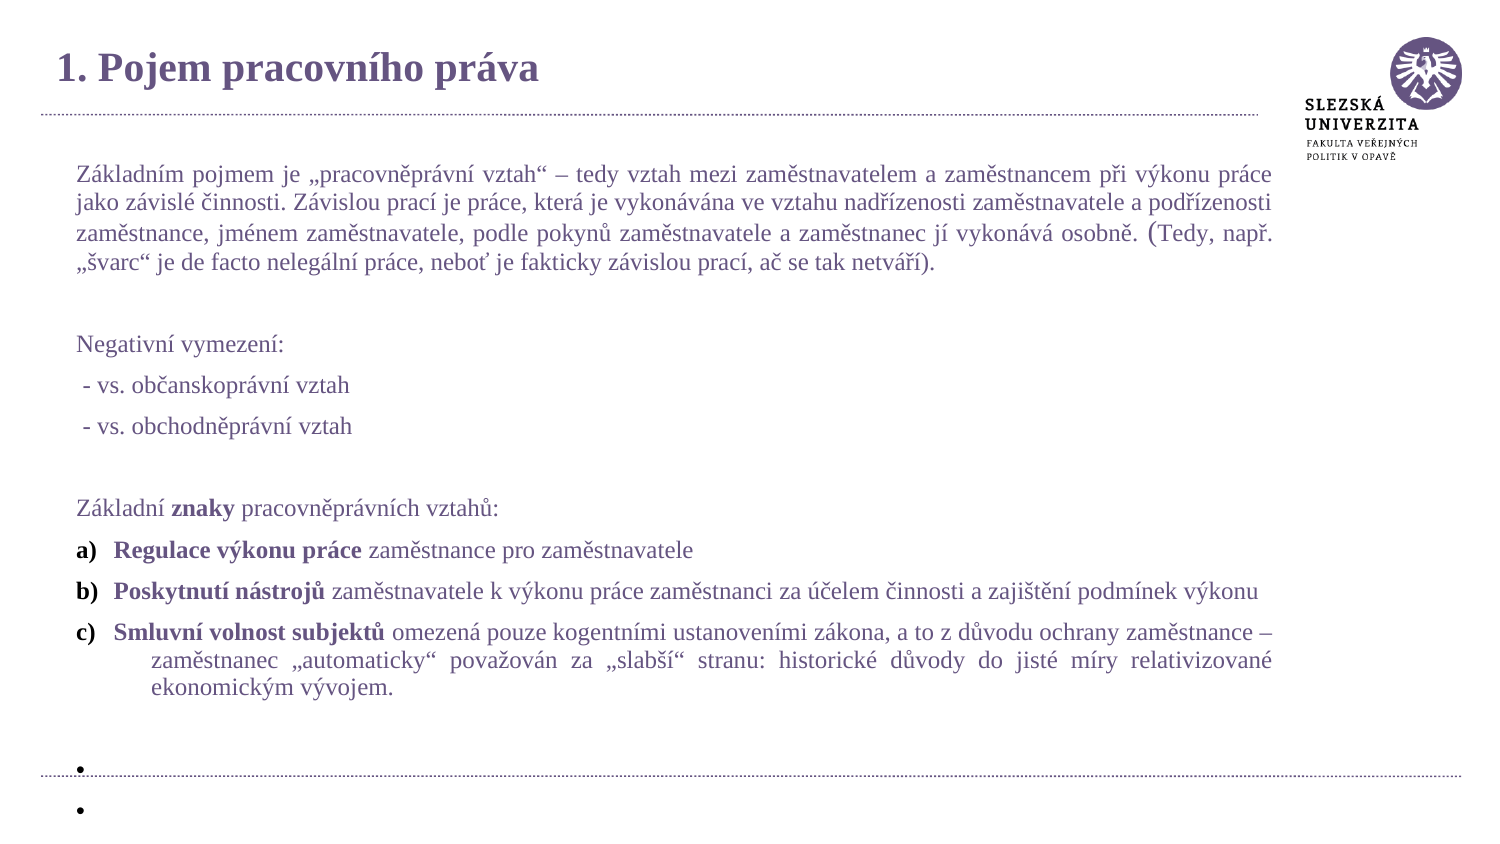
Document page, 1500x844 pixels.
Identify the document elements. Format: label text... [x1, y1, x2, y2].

title 1. Pojem pracovního práva [41, 32, 1220, 116]
text_box Základním pojmem je „pracovněprávní vztah“ – tedy vztah mezi zaměstnavatelem a zaměstnancem při výkonu práce jako závislé činnosti. Závislou prací je práce, která je vykonávána ve vztahu nadřízenosti zaměstnavatele a podřízenosti zaměstnance, jménem zaměstnavatele, podle pokynů zaměstnavatele a zaměstnanec jí vykonává osobně. (Tedy, např. „švarc“ je de facto nelegální práce, neboť je fakticky závislou prací, ač se tak netváří). Negativní vymezení: - vs. občanskoprávní vztah - vs. obchodněprávní vztah Základní znaky pracovněprávních vztahů: Regulace výkonu práce zaměstnance pro zaměstnavatele Poskytnutí nástrojů zaměstnavatele k výkonu práce zaměstnanci za účelem činnosti a zajištění podmínek výkonu Smluvní volnost subjektů omezená pouze kogentními ustanoveními zákona, a to z důvodu ochrany zaměstnance – zaměstnanec „automaticky“ považován za „slabší“ stranu: historické důvody do jisté míry relativizované ekonomickým vývojem. [61, 152, 1289, 775]
